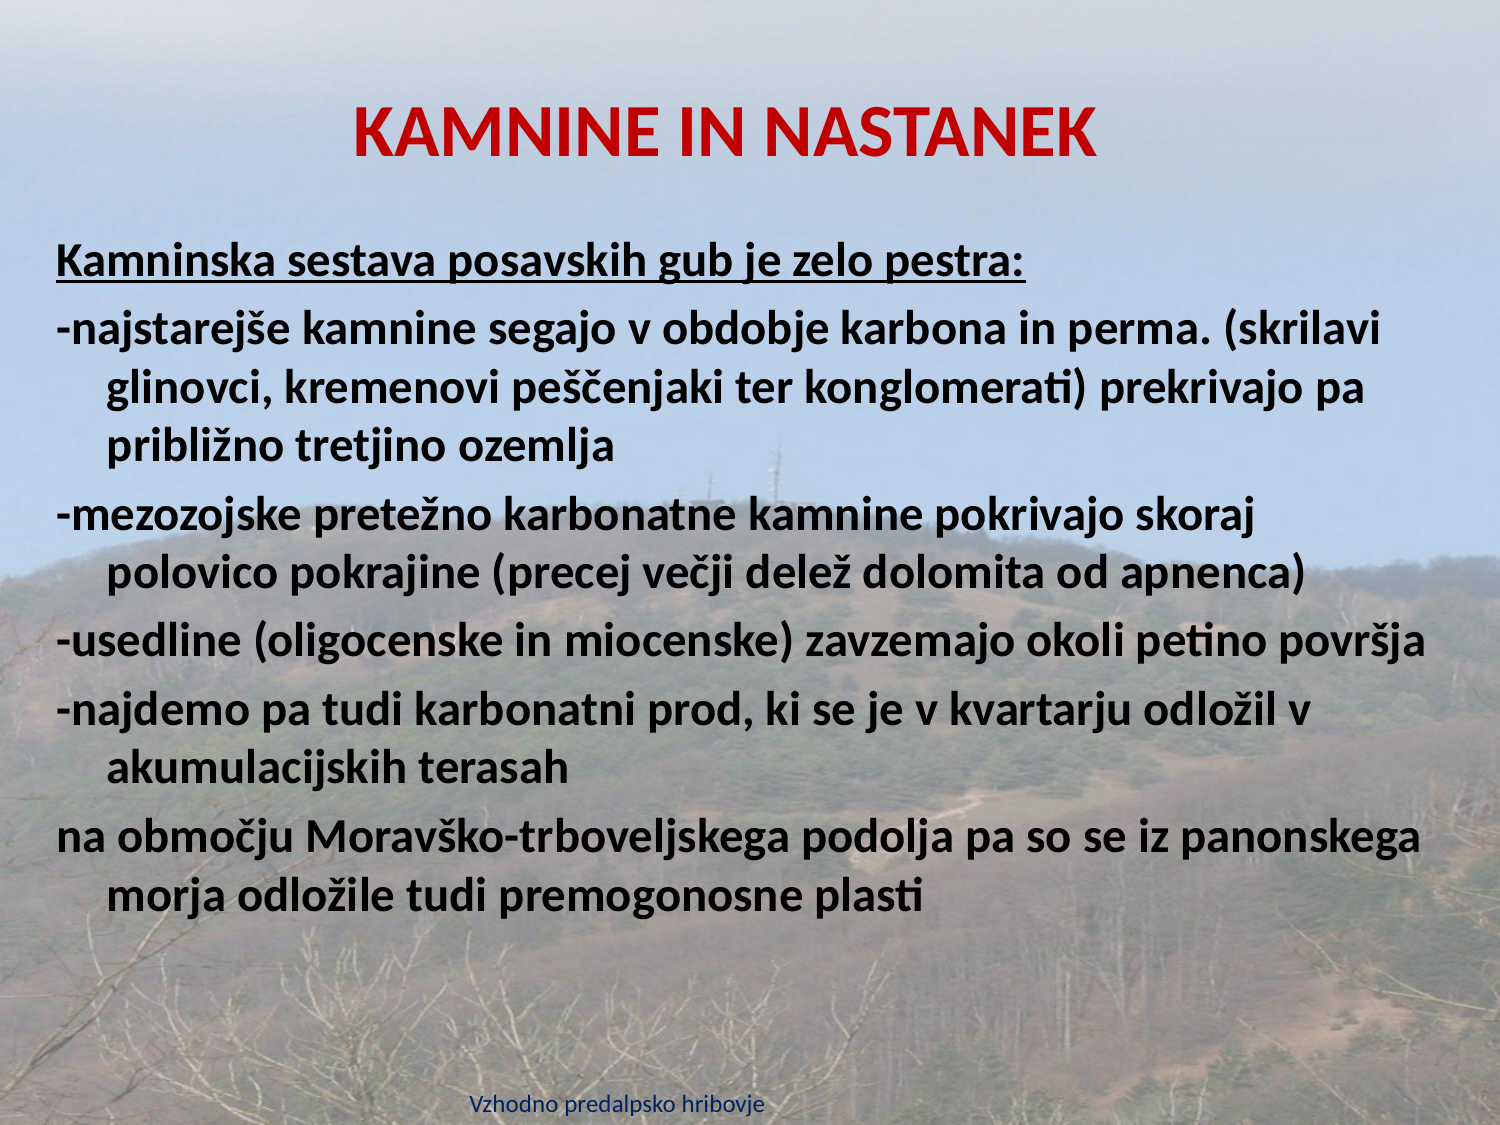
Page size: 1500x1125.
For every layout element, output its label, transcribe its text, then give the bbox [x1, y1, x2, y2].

list Kamninska sestava posavskih gub je zelo pestra: -najstarejše kamnine segajo v obdobje karbona in perma. (skrilavi glinovci, kremenovi peščenjaki ter konglomerati) prekrivajo pa približno tretjino ozemlja -mezozojske pretežno karbonatne kamnine pokrivajo skoraj polovico pokrajine (precej večji delež dolomita od apnenca) -usedline (oligocenske in miocenske) zavzemajo okoli petino površja -najdemo pa tudi karbonatni prod, ki se je v kvartarju odložil v akumulacijskih terasah na območju Moravško-trboveljskega podolja pa so se iz panonskega morja odložile tudi premogonosne plasti [41, 220, 1447, 1053]
text_box Vzhodno predalpsko hribovje [454, 1079, 845, 1125]
picture [0, 0, 1500, 1125]
title Kamnine in nastanek [75, 45, 1376, 209]
